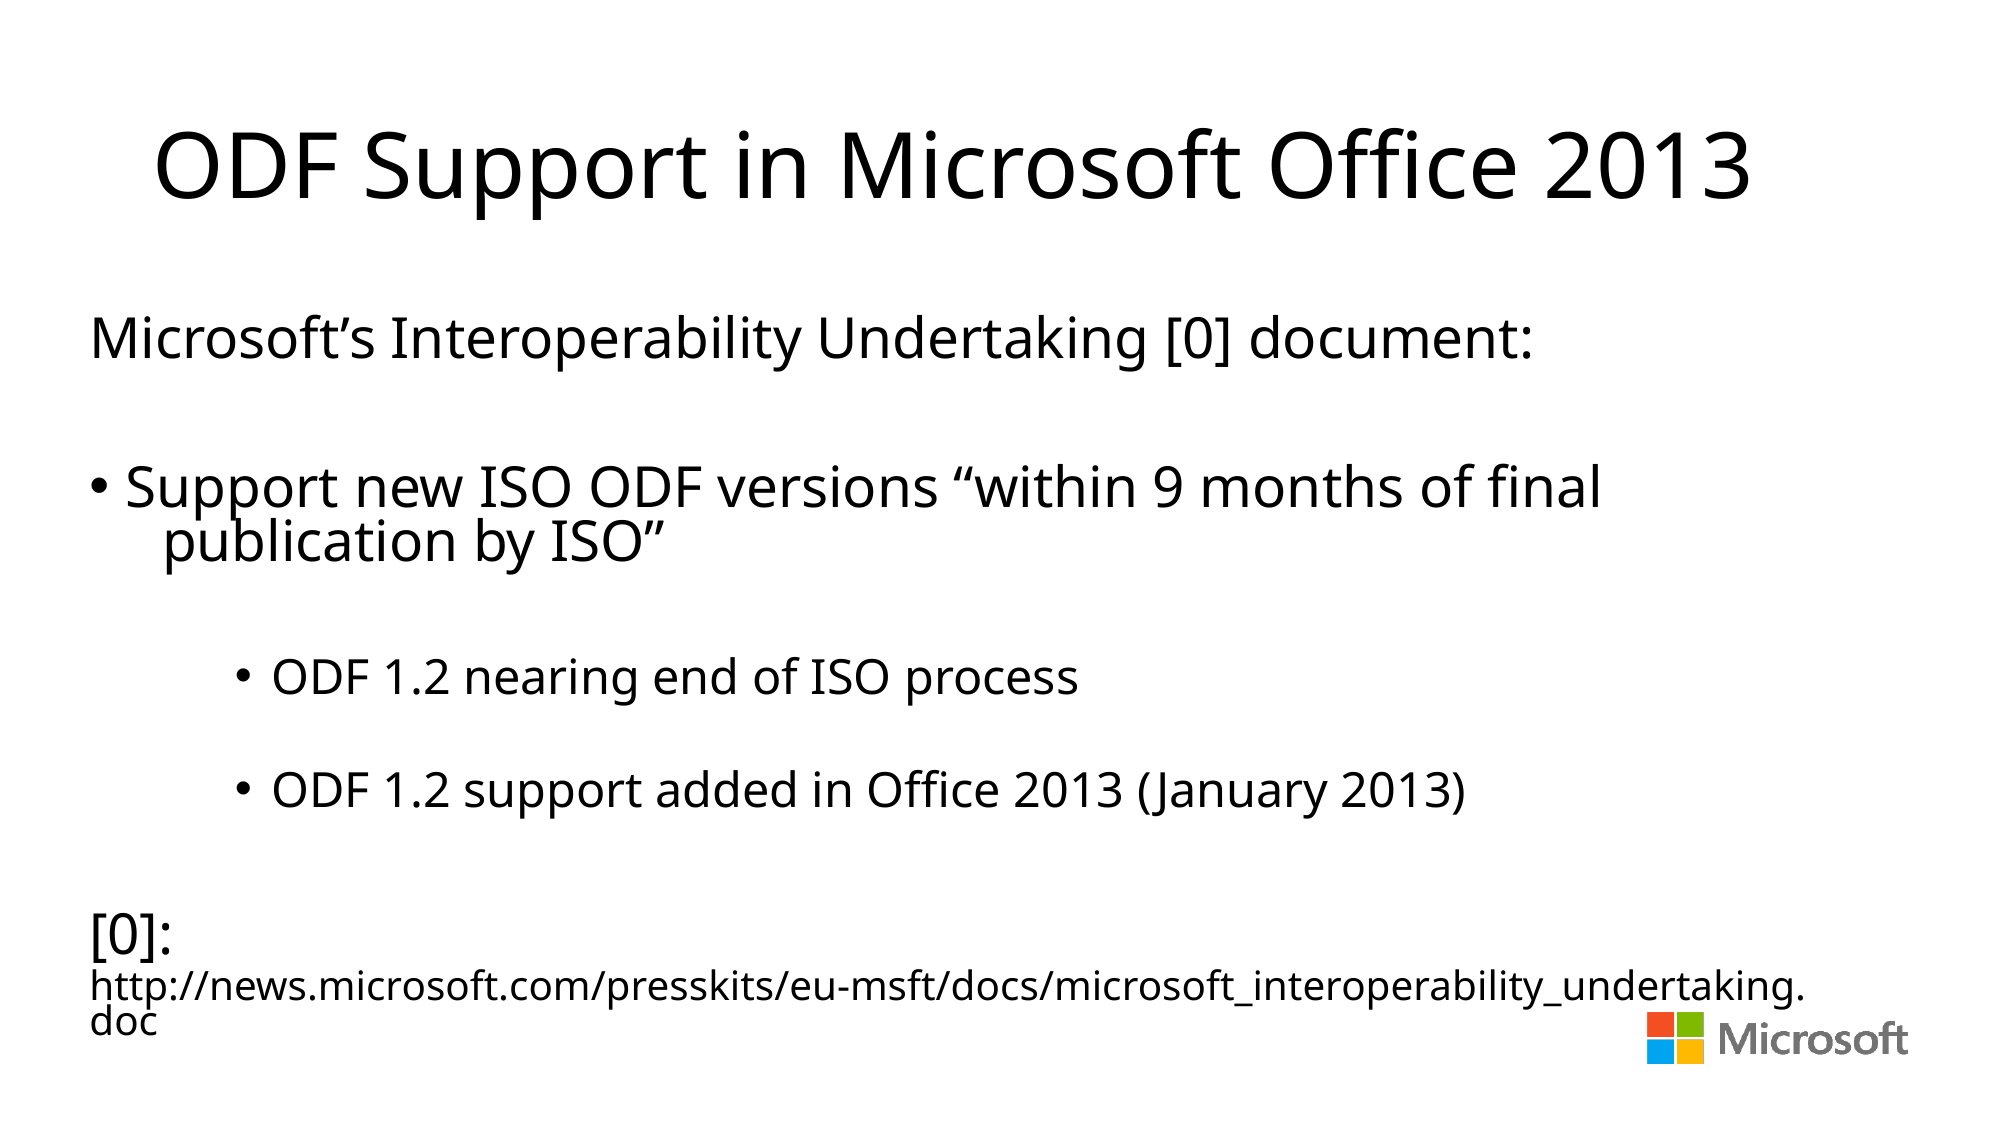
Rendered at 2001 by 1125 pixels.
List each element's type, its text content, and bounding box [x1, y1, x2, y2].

title ODF Support in Microsoft Office 2013 [137, 59, 1863, 278]
list Microsoft’s Interoperability Undertaking [0] document: Support new ISO ODF versions “within 9 months of final publication by ISO” ODF 1.2 nearing end of ISO process ODF 1.2 support added in Office 2013 (January 2013) [0]: http://news.microsoft.com/presskits/eu-msft/docs/microsoft_interoperability_undertaking.doc [74, 308, 1842, 1022]
